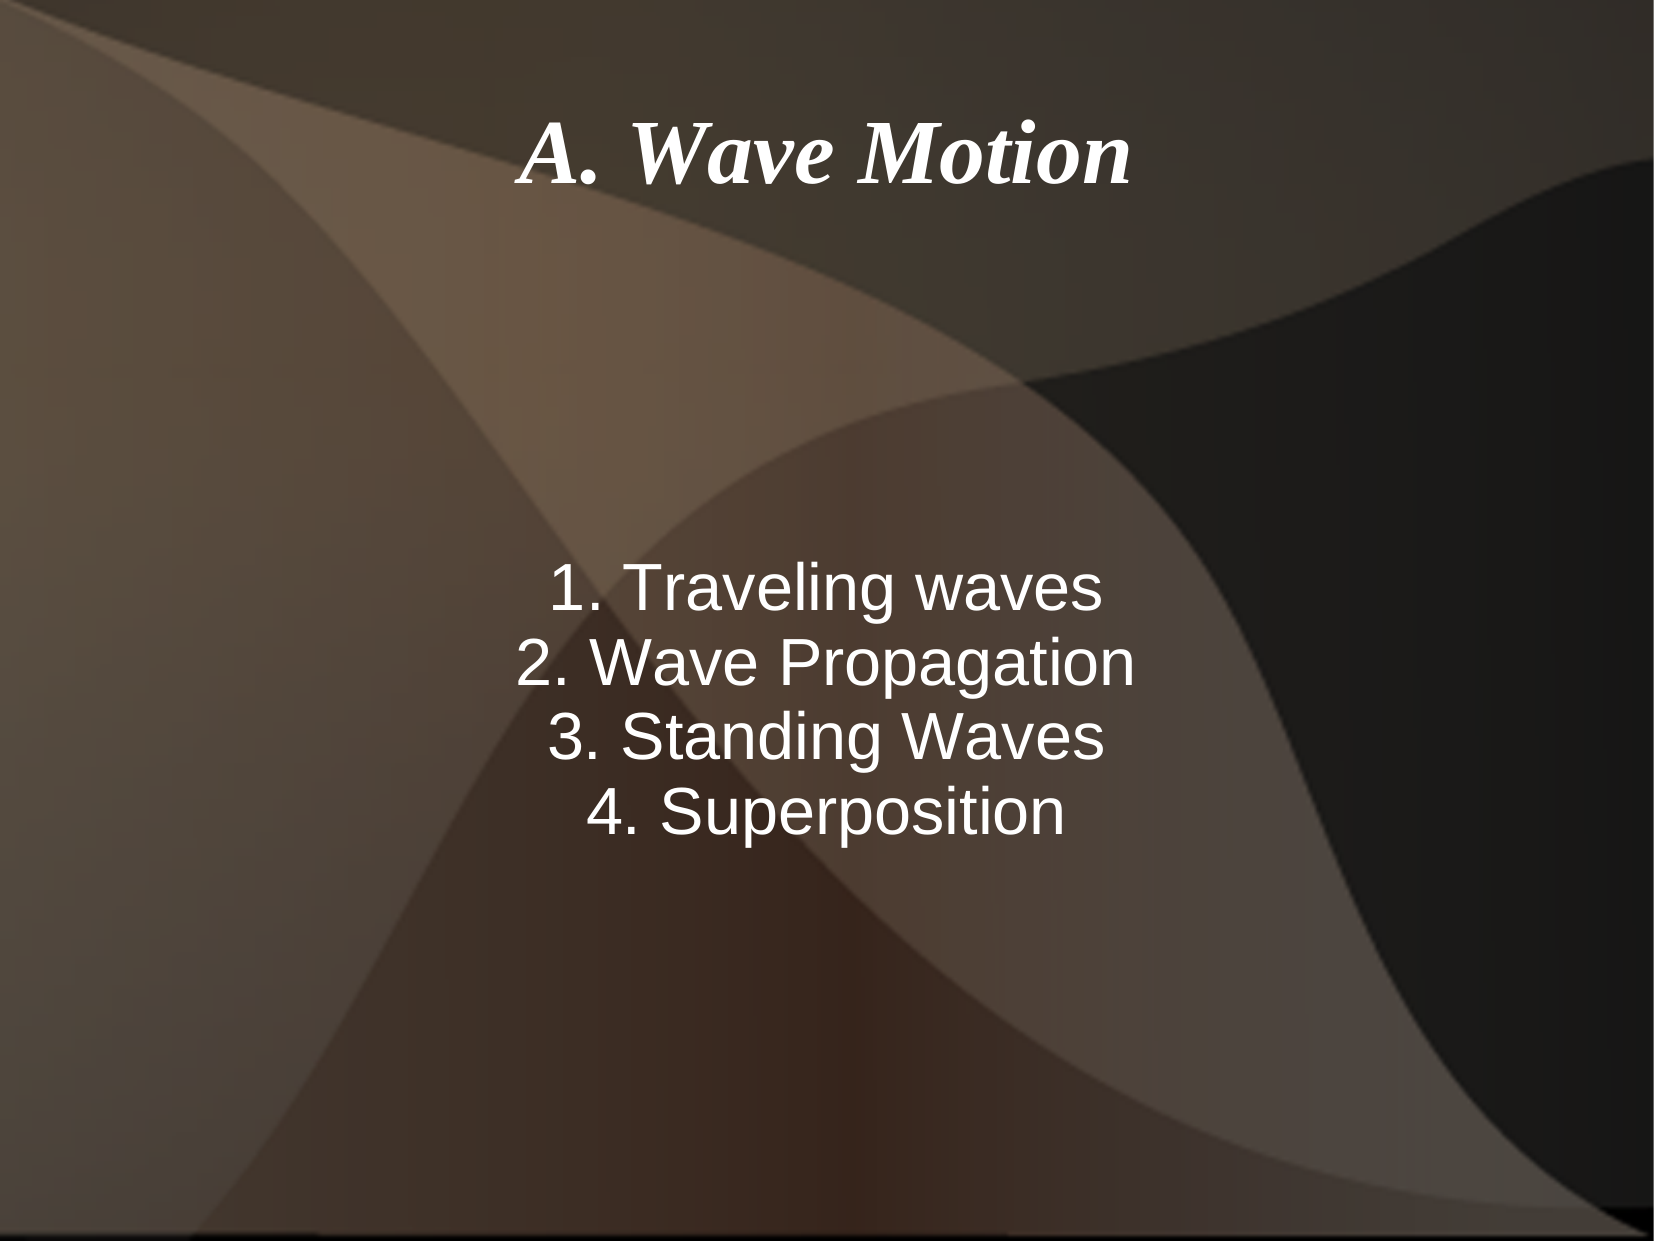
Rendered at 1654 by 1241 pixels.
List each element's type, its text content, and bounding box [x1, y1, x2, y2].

title A. Wave Motion [82, 56, 1571, 250]
subtitle 1. Traveling waves 2. Wave Propagation 3. Standing Waves 4. Superposition [82, 290, 1571, 1109]
picture [0, 0, 1654, 1241]
